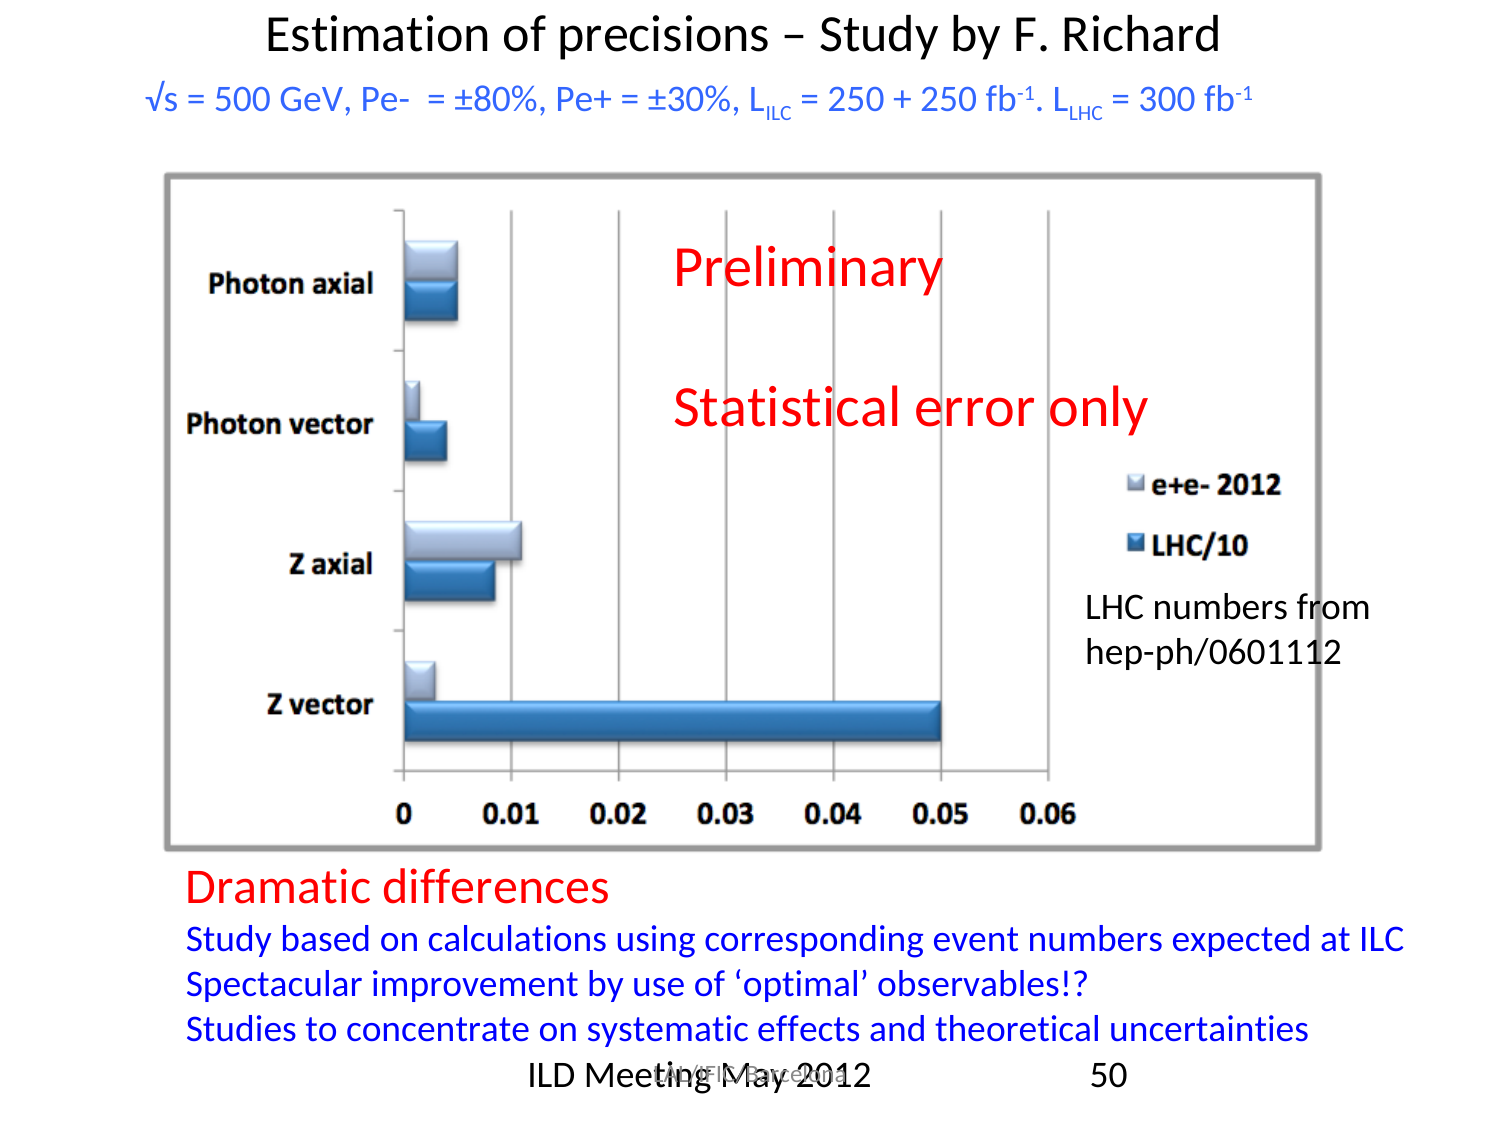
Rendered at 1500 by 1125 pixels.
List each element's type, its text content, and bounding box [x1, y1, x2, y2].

text_box Dramatic differences Study based on calculations using corresponding event numbers expected at ILC Spectacular improvement by use of ‘optimal’ observables!? Studies to concentrate on systematic effects and theoretical uncertainties [171, 846, 1500, 1057]
text_box LAL/IFIC/Barcelona [512, 1057, 988, 1103]
text_box Preliminary Statistical error only [658, 220, 1165, 446]
text_box LHC numbers from hep-ph/0601112 [1070, 574, 1387, 680]
picture [151, 163, 1341, 870]
text_box √s = 500 GeV, Pe- = ±80%, Pe+ = ±30%, LILC = 250 + 250 fb-1. LLHC = 300 fb-1 [130, 66, 1277, 133]
title Estimation of precisions – Study by F. Richard [75, 0, 1426, 70]
